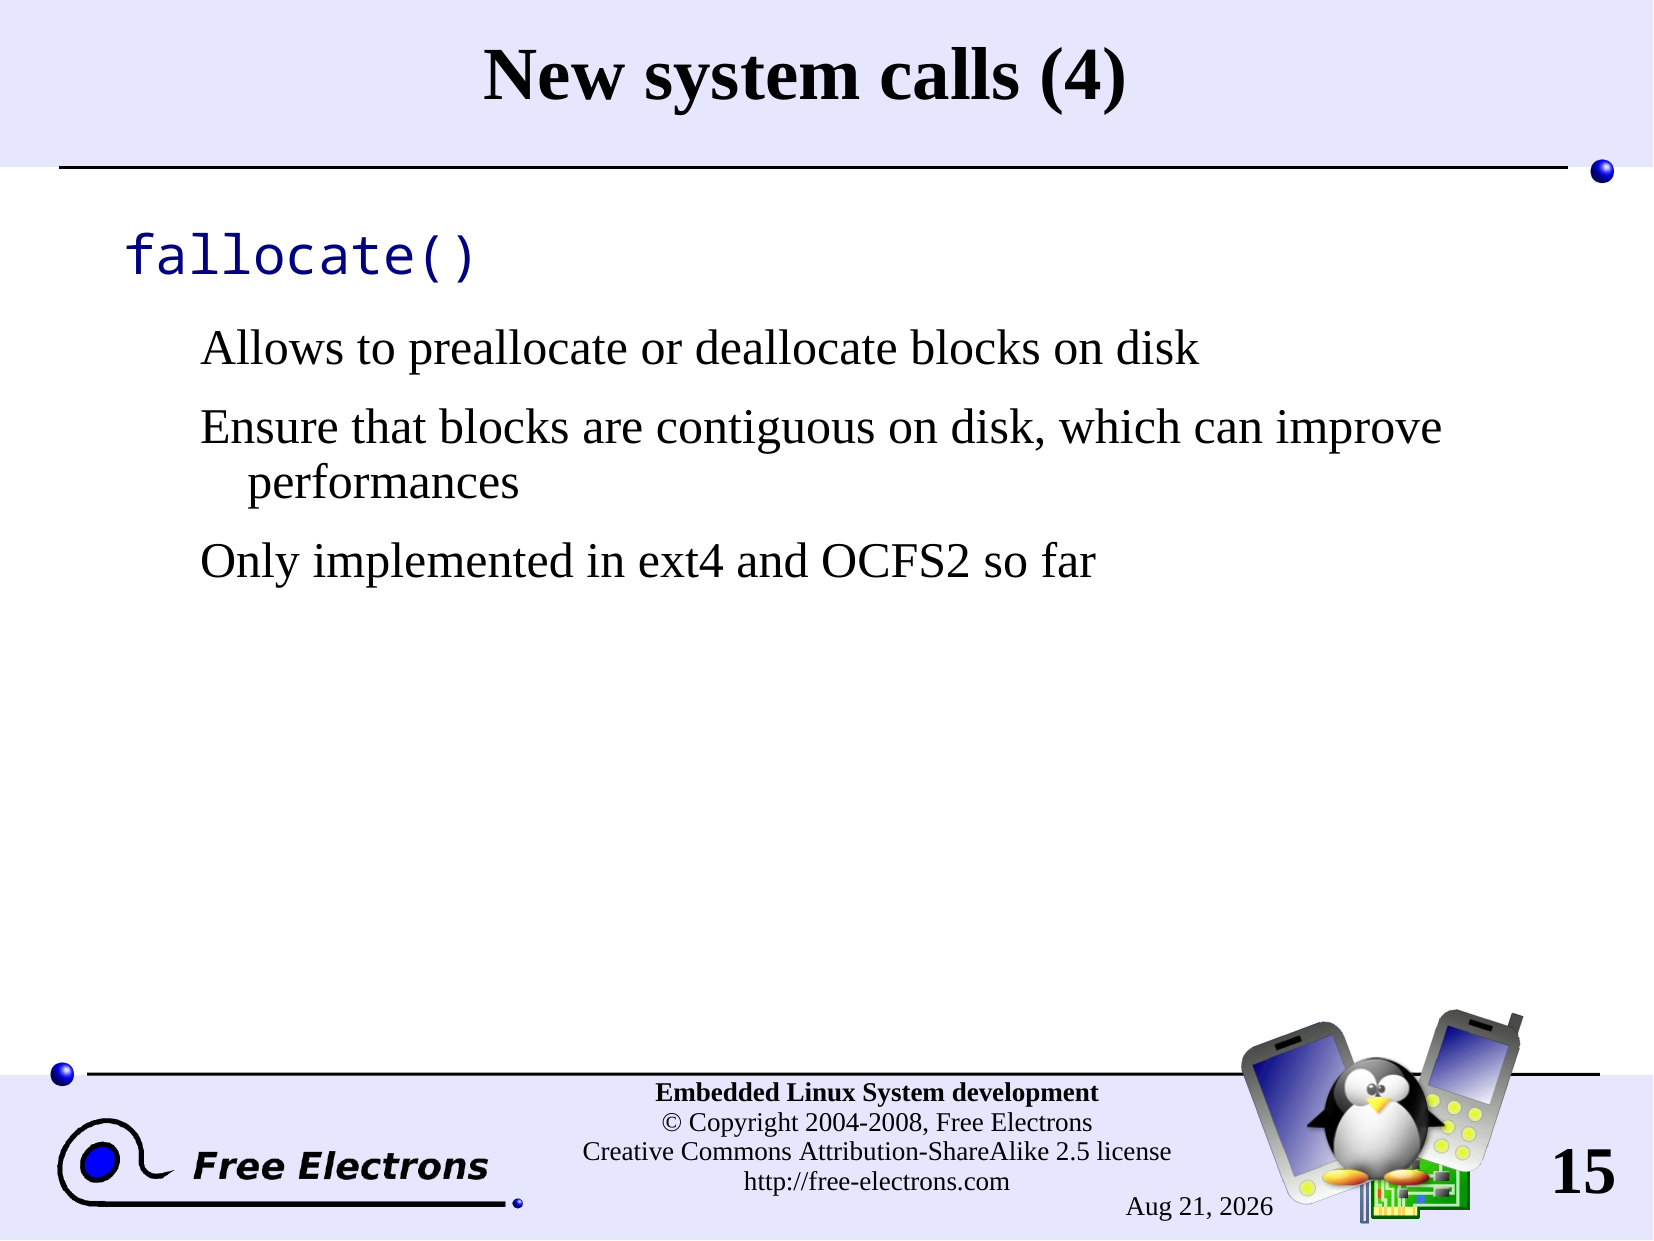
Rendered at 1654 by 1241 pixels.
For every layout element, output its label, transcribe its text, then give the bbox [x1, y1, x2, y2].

list fallocate() Allows to preallocate or deallocate blocks on disk Ensure that blocks are contiguous on disk, which can improve performances Only implemented in ext4 and OCFS2 so far [105, 216, 1518, 1066]
picture [50, 1107, 527, 1216]
picture [1231, 1007, 1538, 1241]
title New system calls (4) [60, 25, 1551, 124]
